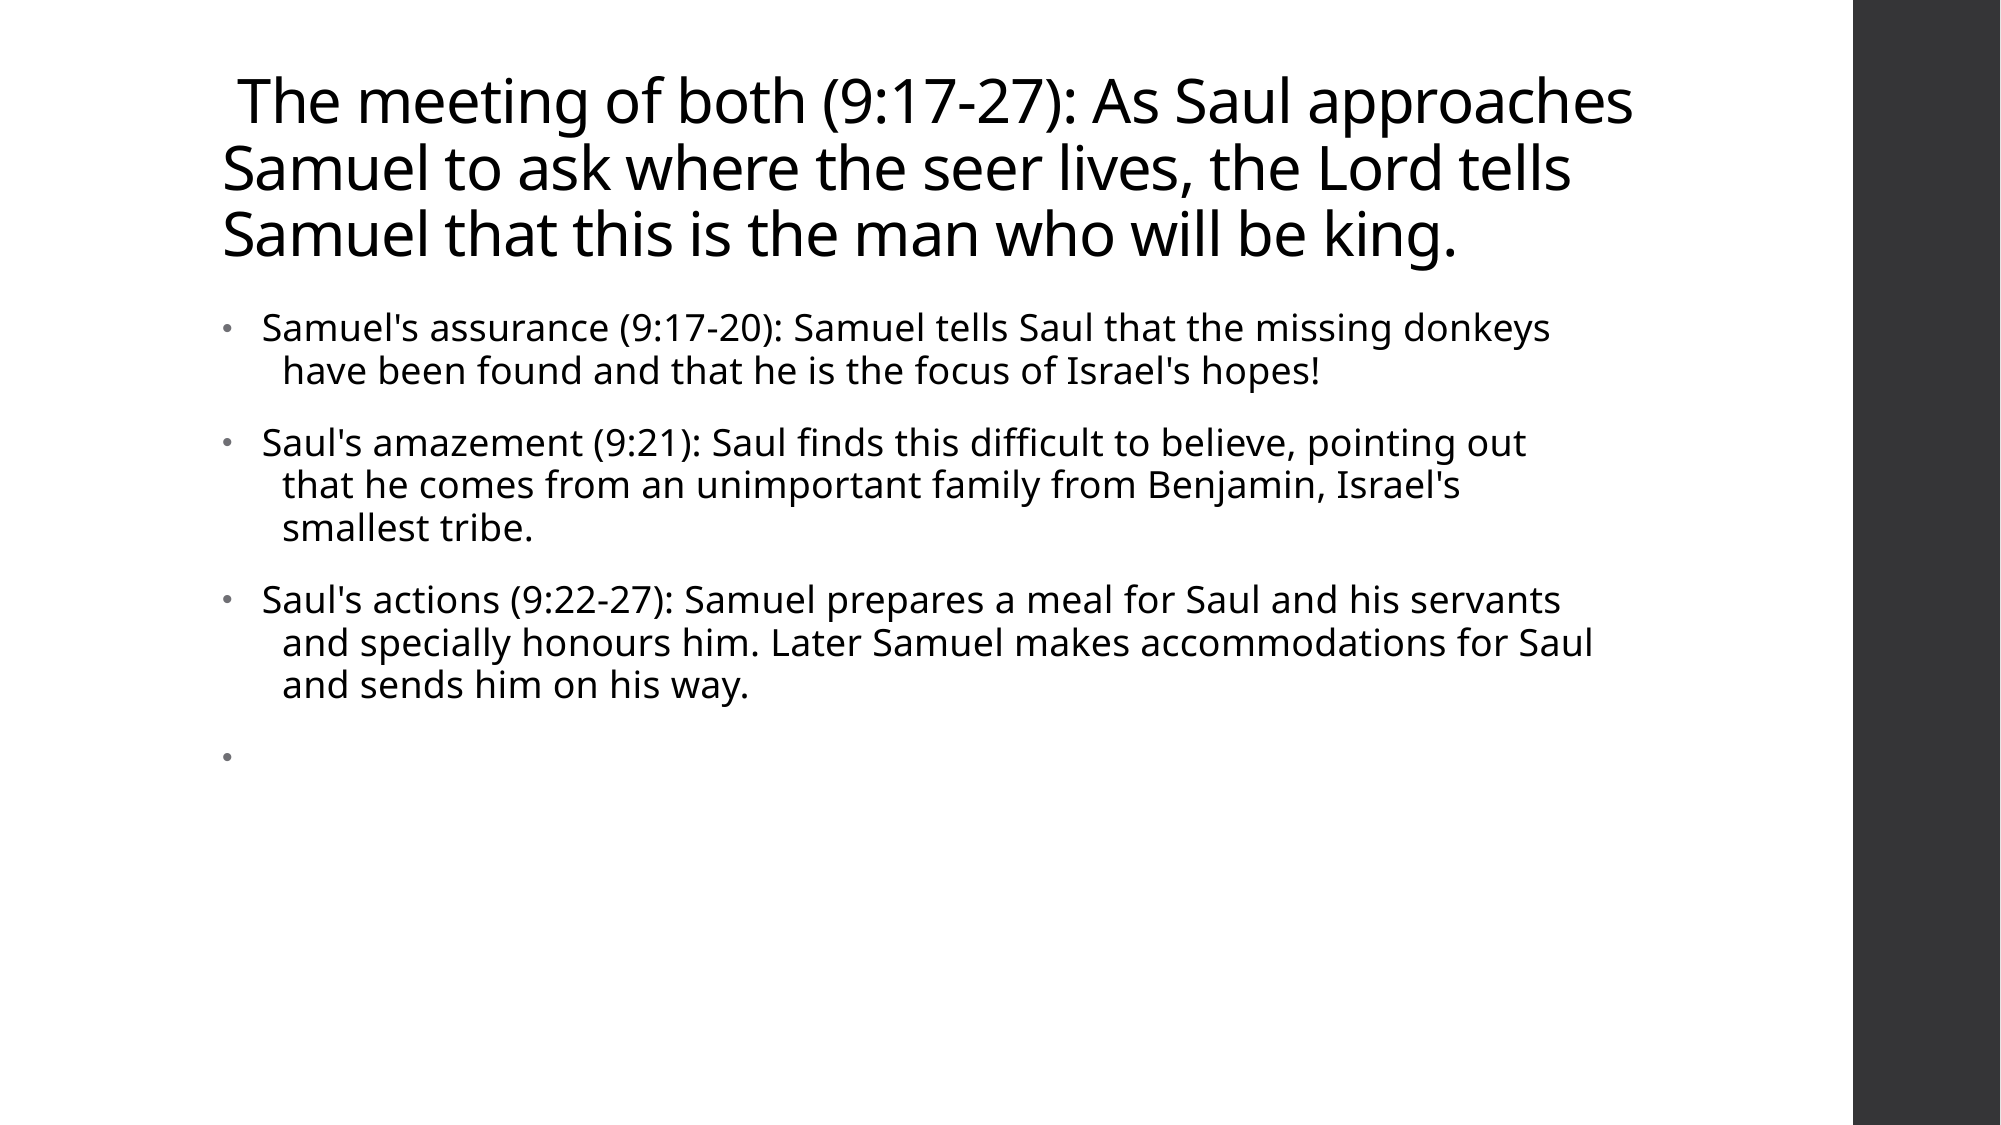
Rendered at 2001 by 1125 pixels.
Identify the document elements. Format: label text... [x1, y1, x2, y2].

title The meeting of both (9:17-27): As Saul approaches Samuel to ask where the seer lives, the Lord tells Samuel that this is the man who will be king. [206, 60, 1797, 278]
list Samuel's assurance (9:17-20): Samuel tells Saul that the missing donkeys have been found and that he is the focus of Israel's hopes! Saul's amazement (9:21): Saul finds this difficult to believe, pointing out that he comes from an unimportant family from Benjamin, Israel's smallest tribe. Saul's actions (9:22-27): Samuel prepares a meal for Saul and his servants and specially honours him. Later Samuel makes accommodations for Saul and sends him on his way. [206, 299, 1617, 1014]
